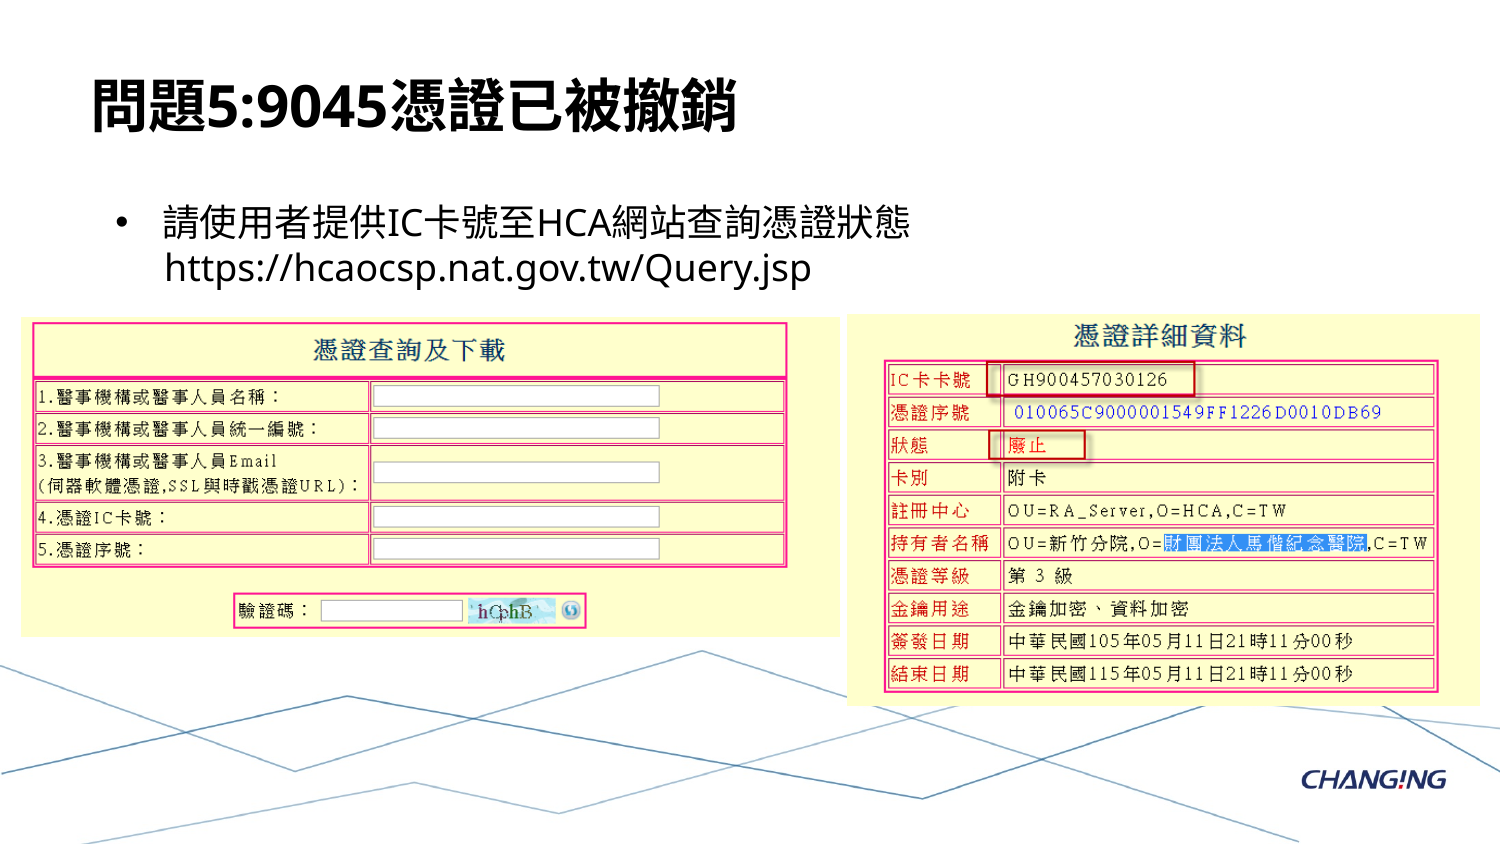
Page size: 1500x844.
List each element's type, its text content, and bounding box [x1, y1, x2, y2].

text_box [655, 315, 847, 351]
text_box 請使用者提供IC卡號至HCA網站查詢憑證狀態 https://hcaocsp.nat.gov.tw/Query.jsp [100, 192, 986, 297]
picture [0, 0, 1500, 844]
title 問題5:9045憑證已被撤銷 [75, 33, 1426, 175]
